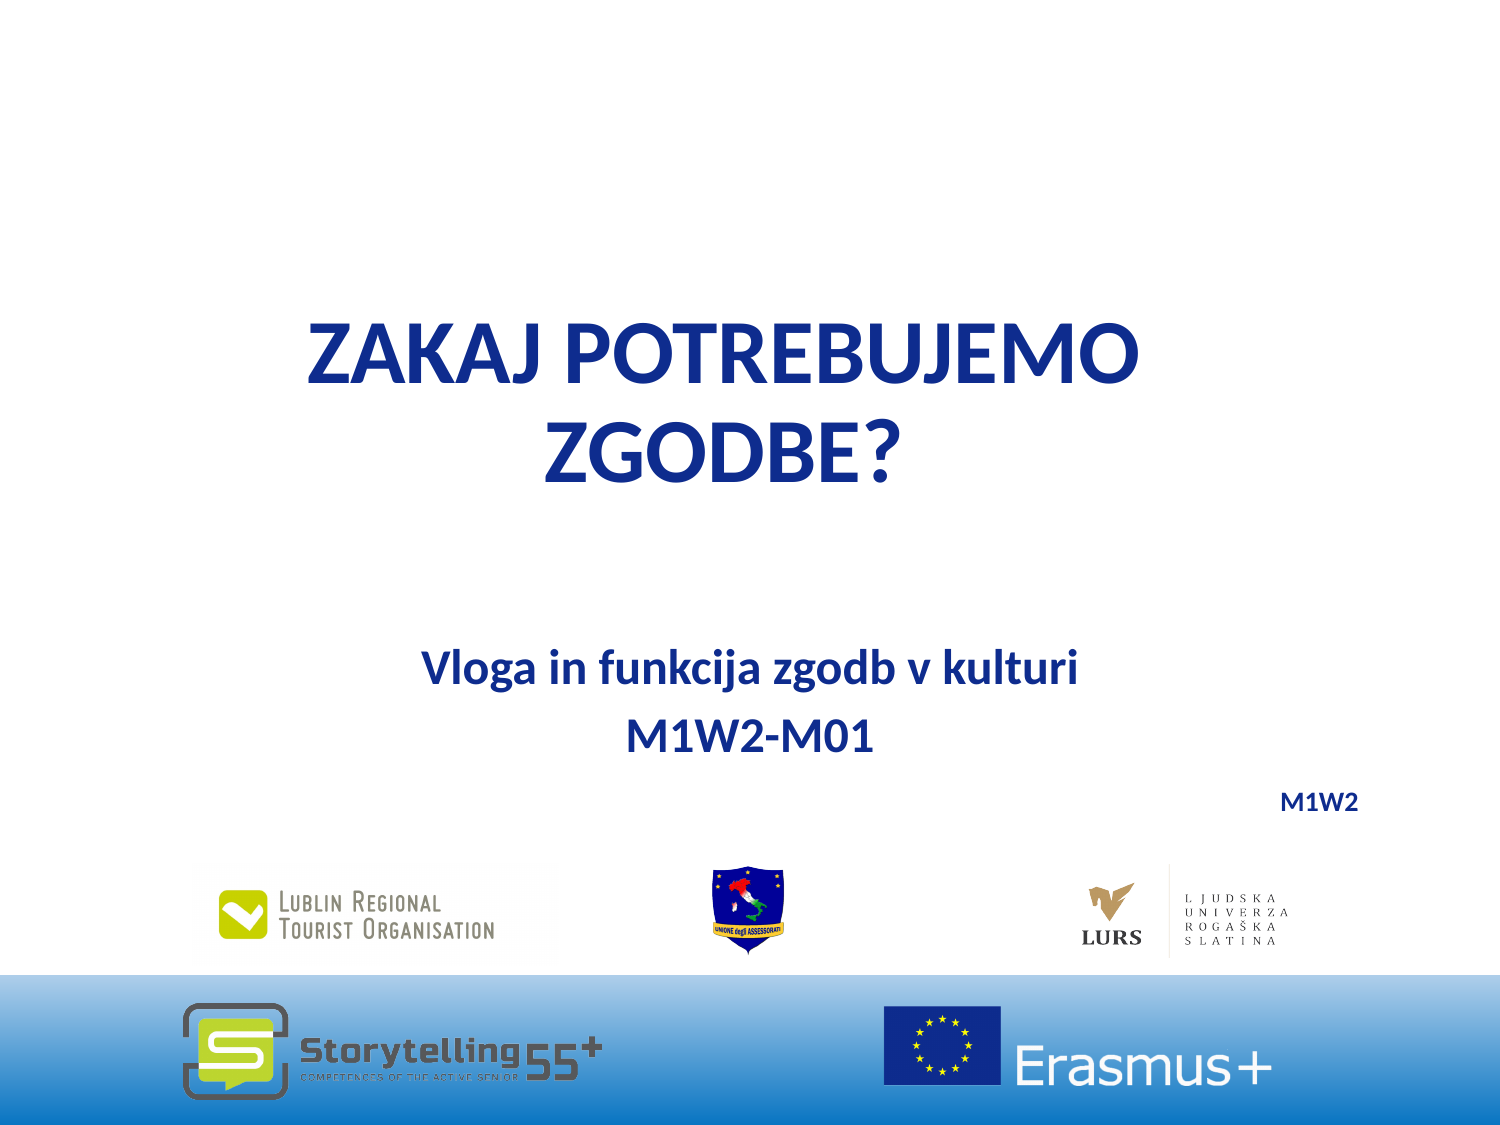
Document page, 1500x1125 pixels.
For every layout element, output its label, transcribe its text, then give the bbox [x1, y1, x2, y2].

picture [698, 861, 802, 959]
title ZAKAJ POTREBUJEMO ZGODBE? [162, 296, 1288, 487]
subtitle Vloga in funkcija zgodb v kulturi M1W2-M01 [153, 638, 1347, 778]
text_box M1W2 [1172, 777, 1467, 823]
text_box [0, 857, 1500, 1125]
picture [1082, 864, 1288, 958]
picture [192, 863, 559, 966]
picture [183, 1004, 602, 1100]
picture [861, 983, 1294, 1108]
